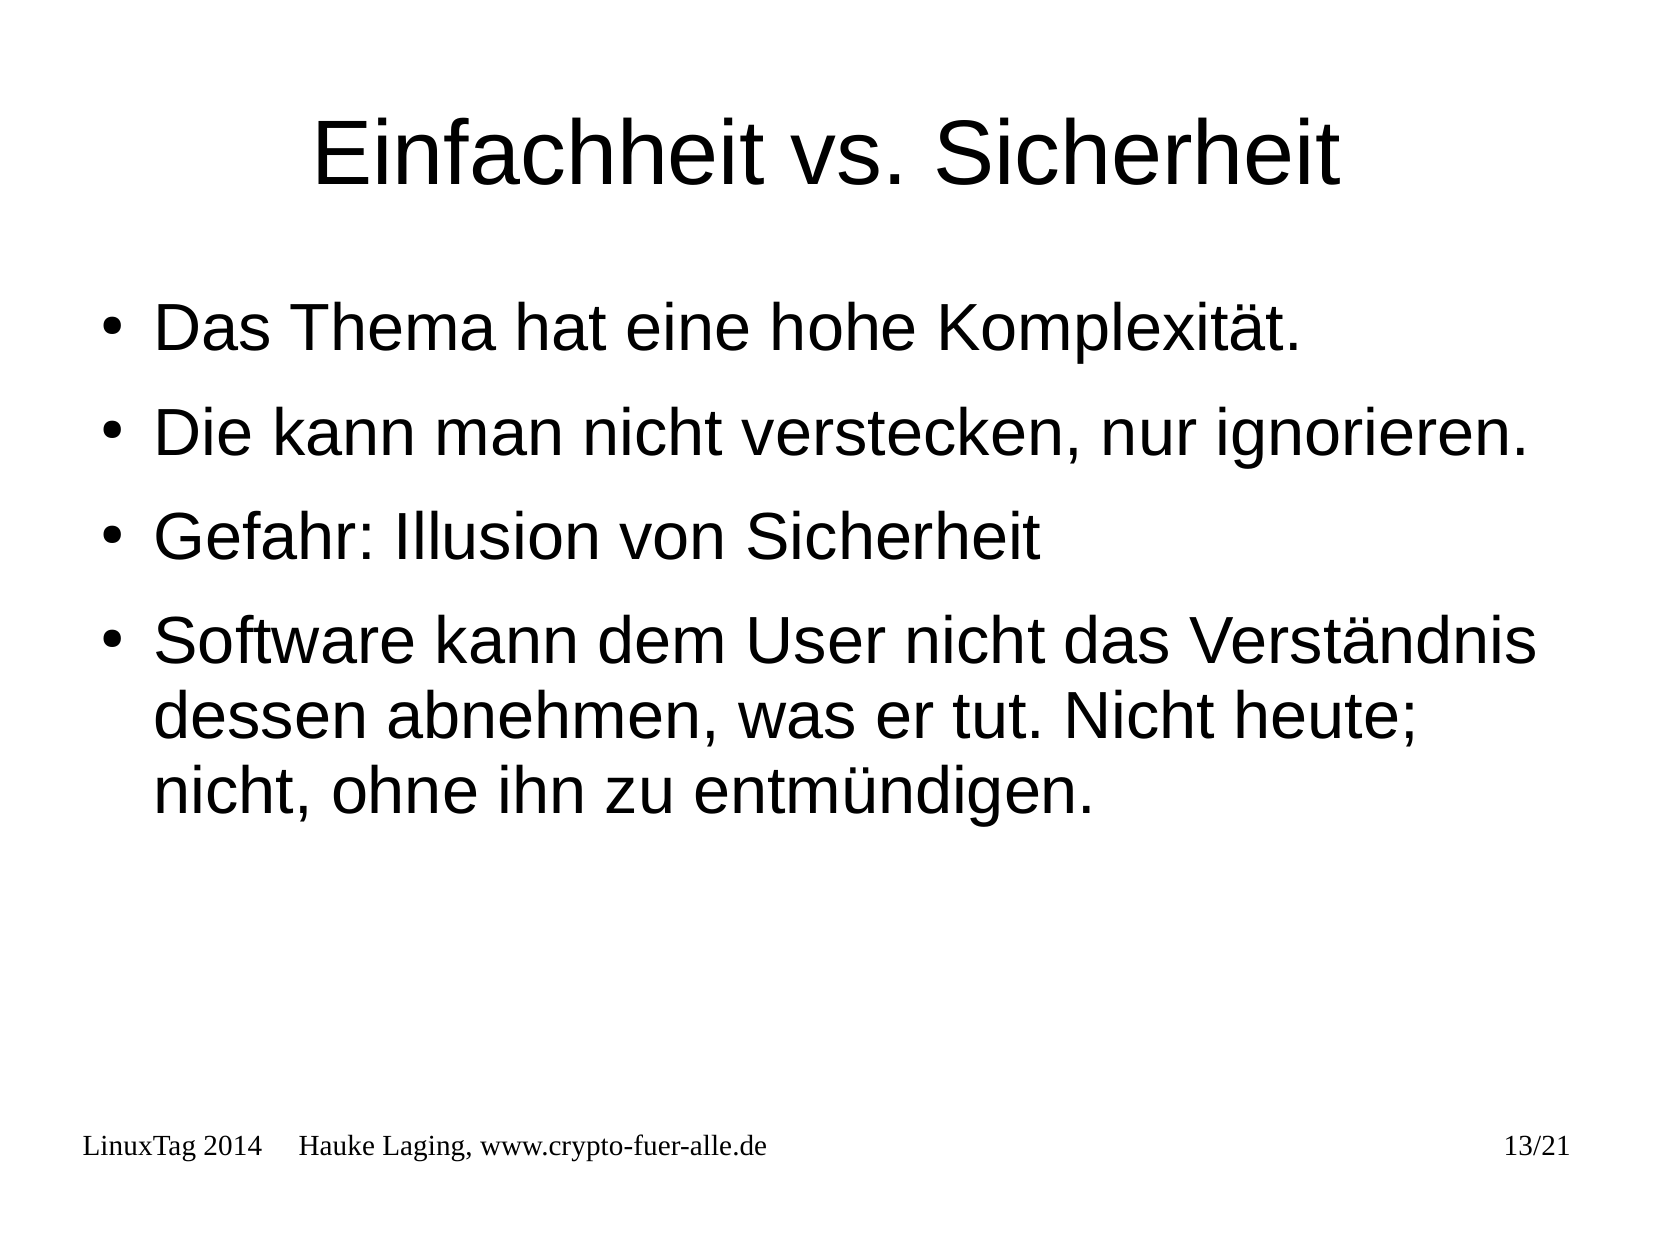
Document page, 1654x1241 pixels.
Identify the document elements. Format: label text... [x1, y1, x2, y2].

title Einfachheit vs. Sicherheit [82, 49, 1571, 257]
list Das Thema hat eine hohe Komplexität. Die kann man nicht verstecken, nur ignorieren. Gefahr: Illusion von Sicherheit Software kann dem User nicht das Verständnis dessen abnehmen, was er tut. Nicht heute; nicht, ohne ihn zu entmündigen. [82, 290, 1571, 1109]
